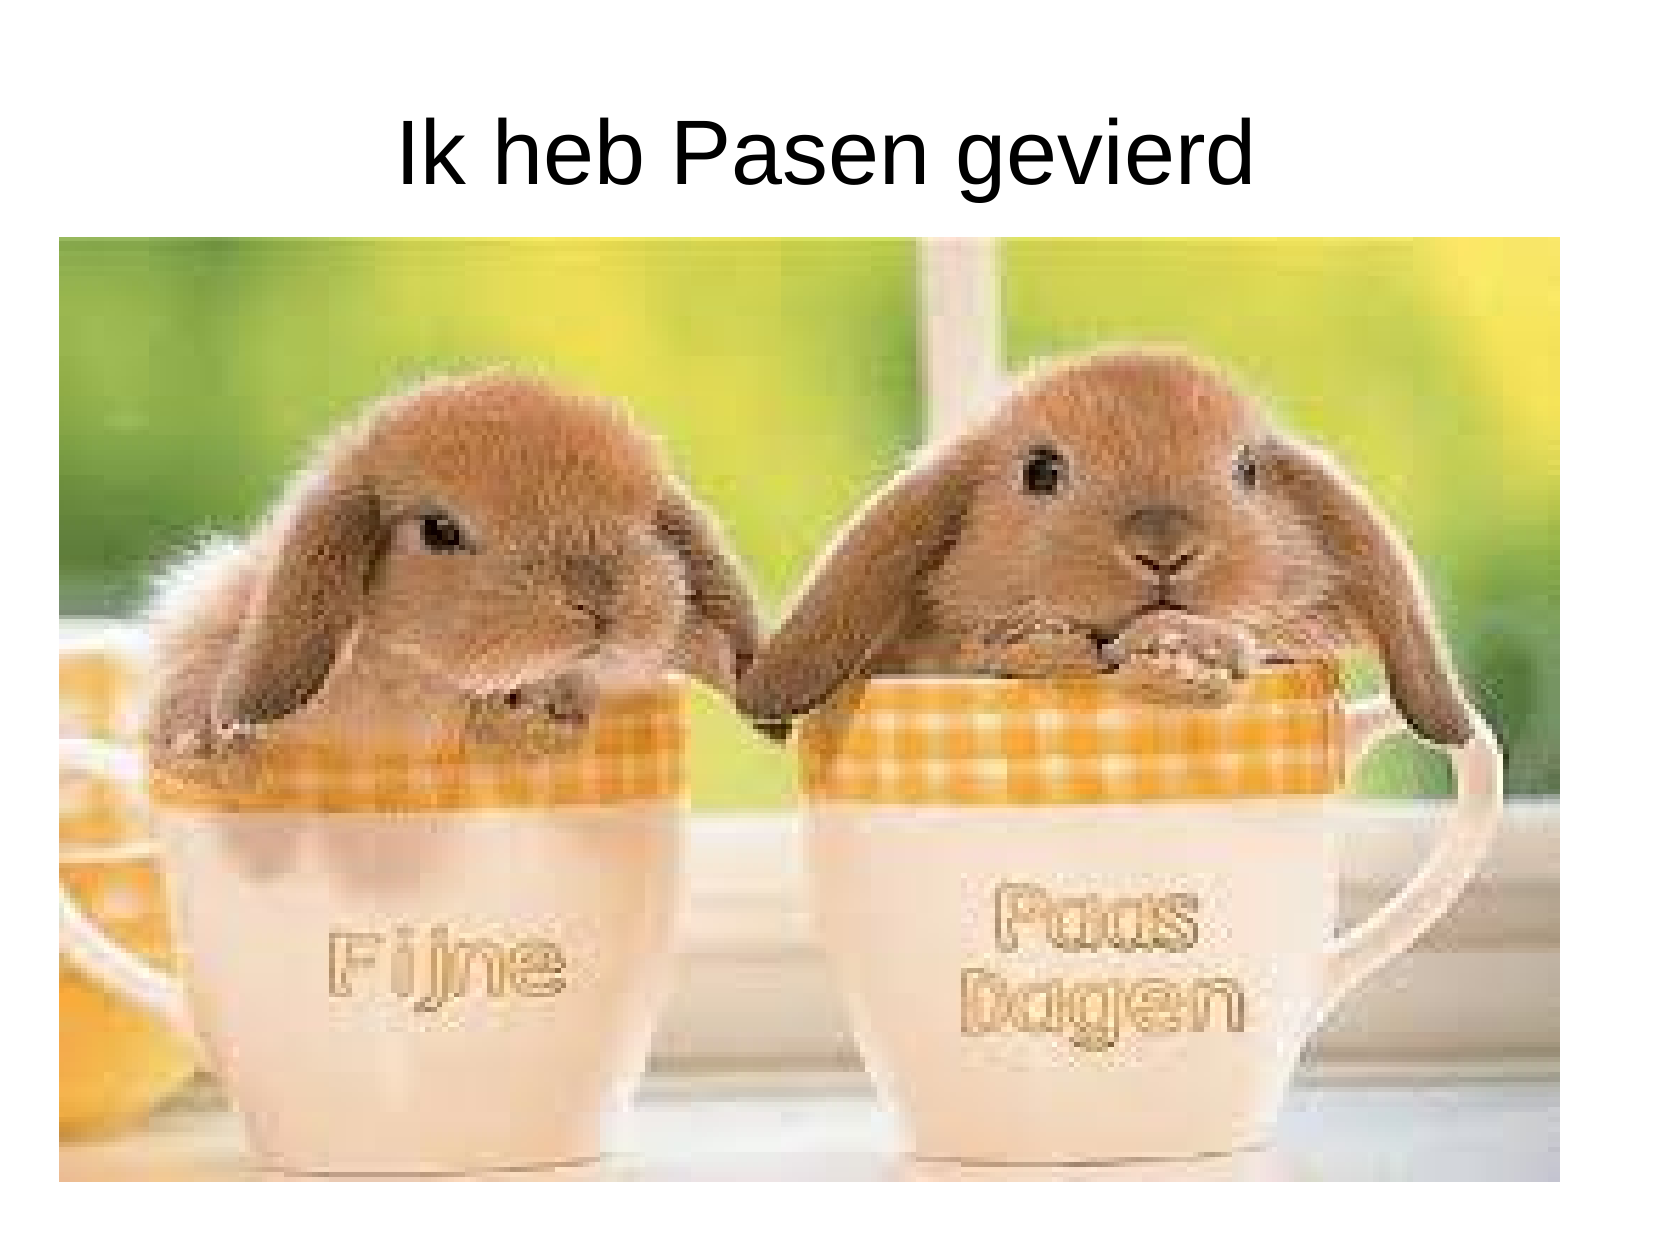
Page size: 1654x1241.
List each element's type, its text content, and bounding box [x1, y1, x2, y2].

picture [59, 237, 1560, 1182]
title Ik heb Pasen gevierd [82, 49, 1571, 257]
